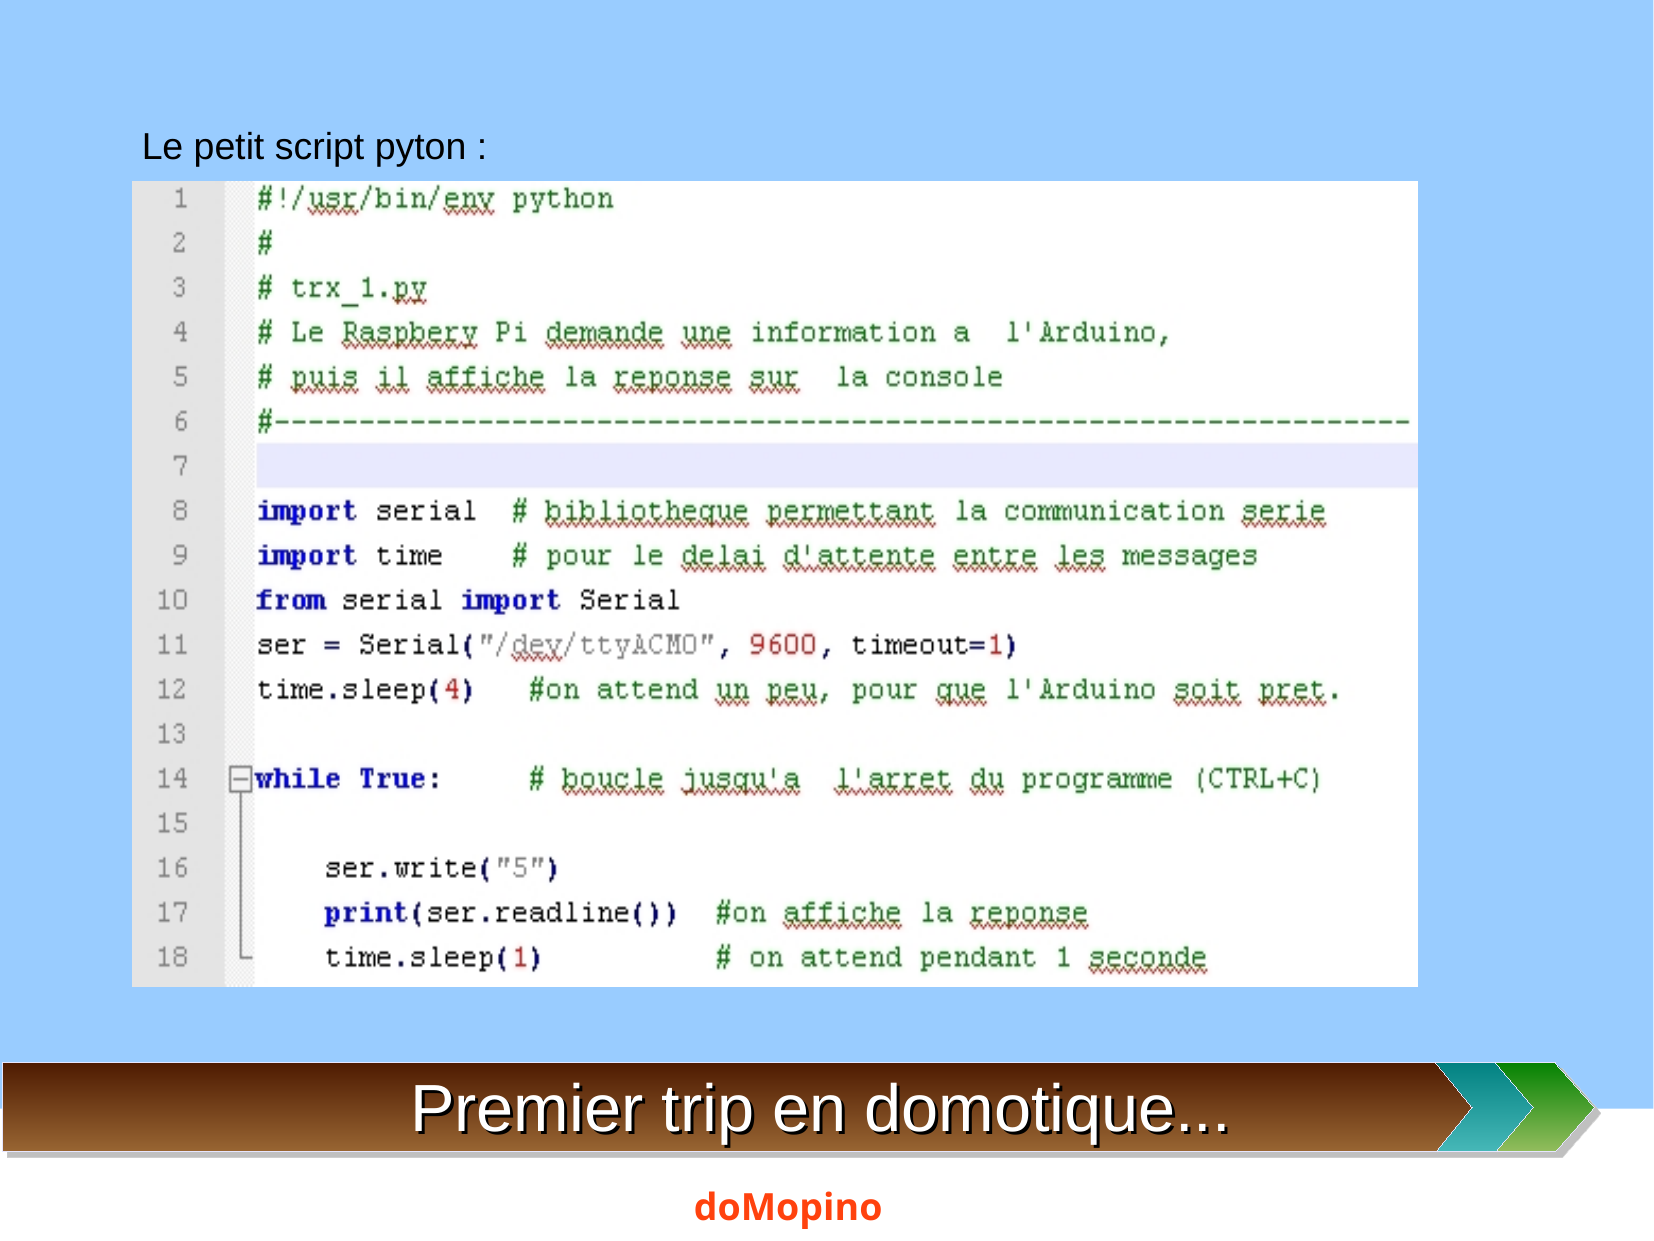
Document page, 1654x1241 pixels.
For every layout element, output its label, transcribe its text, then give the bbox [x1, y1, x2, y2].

text_box Le petit script pyton : [127, 118, 502, 176]
title Premier trip en domotique... [76, 1062, 1565, 1154]
picture [132, 181, 1418, 987]
text_box doMopino [679, 1173, 922, 1241]
